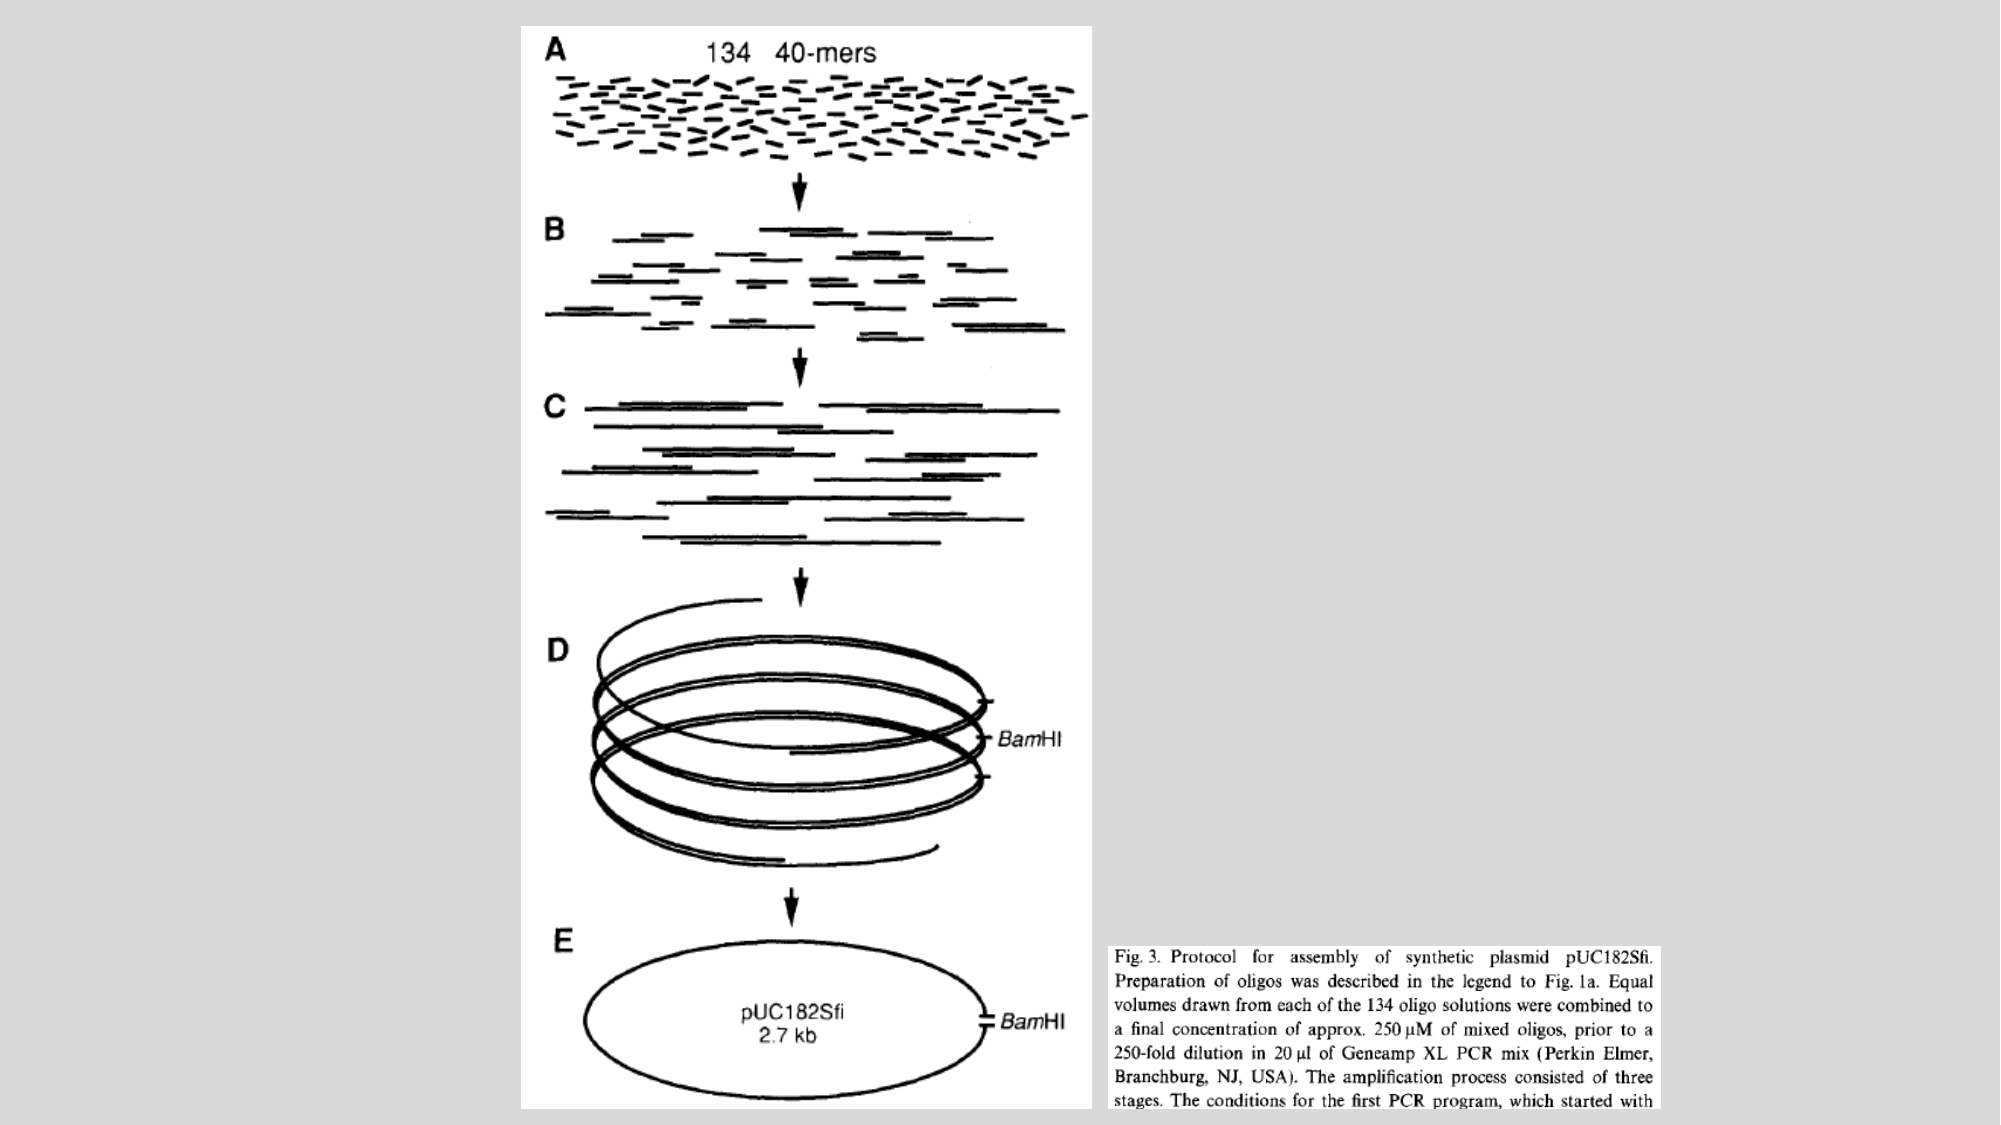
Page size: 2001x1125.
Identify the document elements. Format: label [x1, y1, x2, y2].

picture [521, 26, 1093, 1109]
picture [1108, 946, 1661, 1109]
